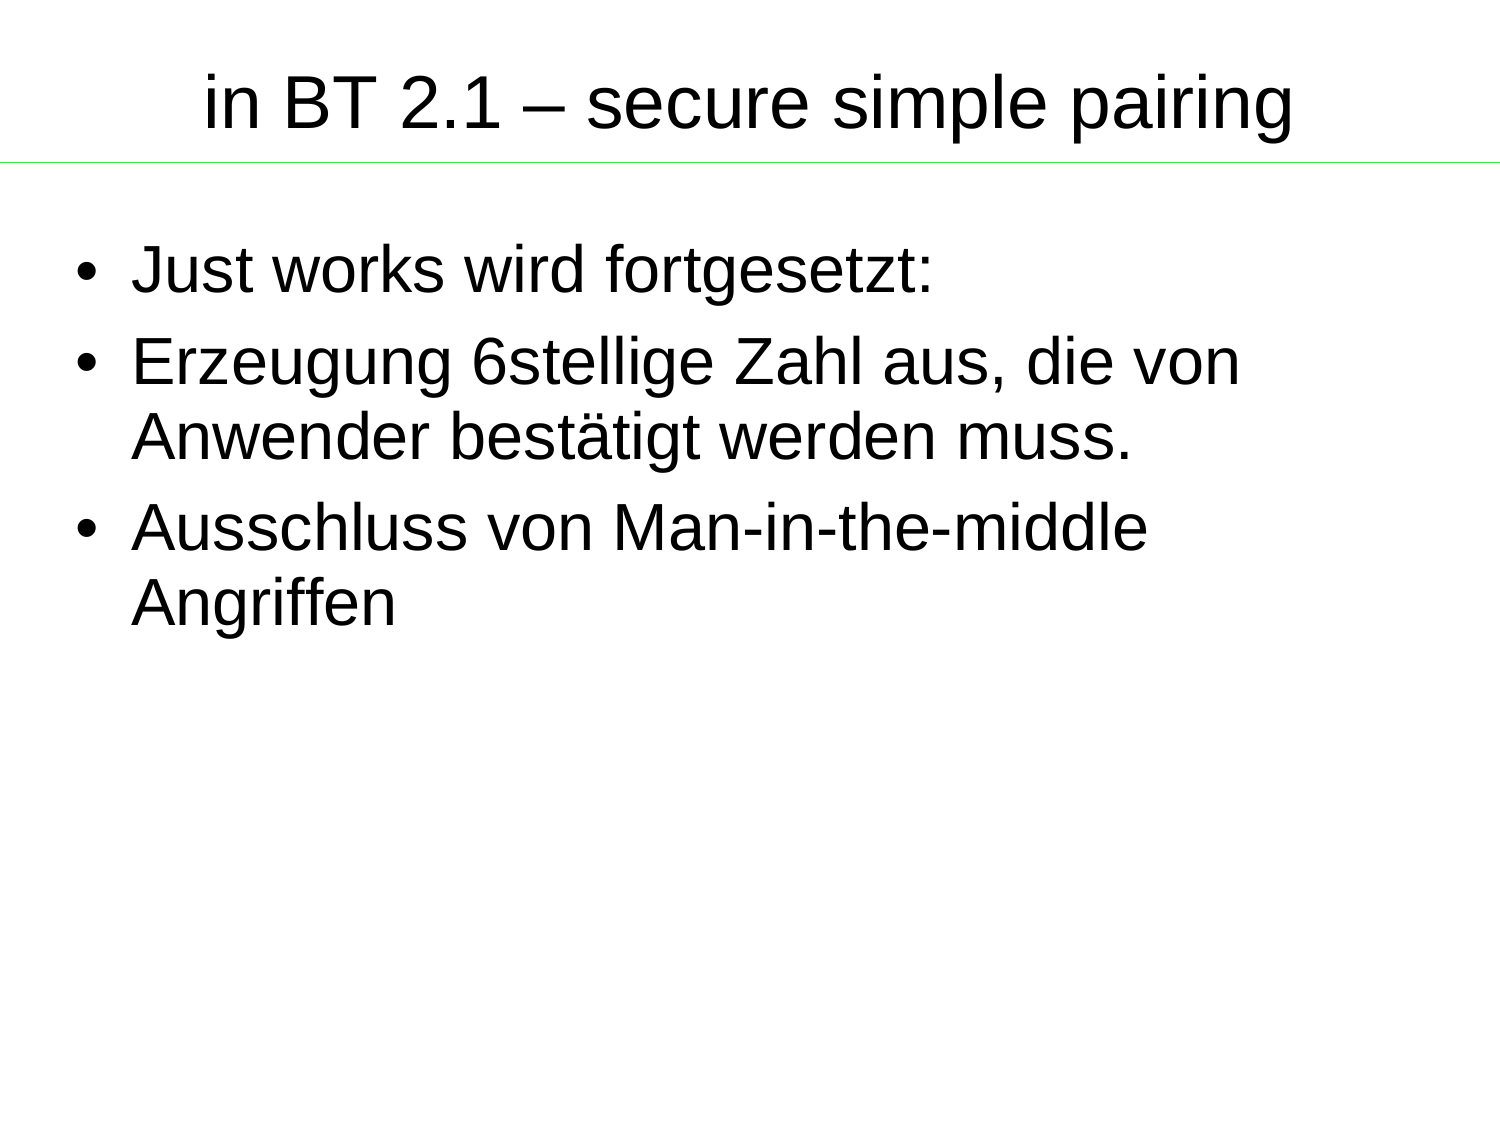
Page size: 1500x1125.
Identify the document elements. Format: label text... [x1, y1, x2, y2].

title in BT 2.1 – secure simple pairing [75, 49, 1426, 156]
list Just works wird fortgesetzt: Erzeugung 6stellige Zahl aus, die von Anwender bestätigt werden muss. Ausschluss von Man-in-the-middle Angriffen [75, 232, 1426, 886]
